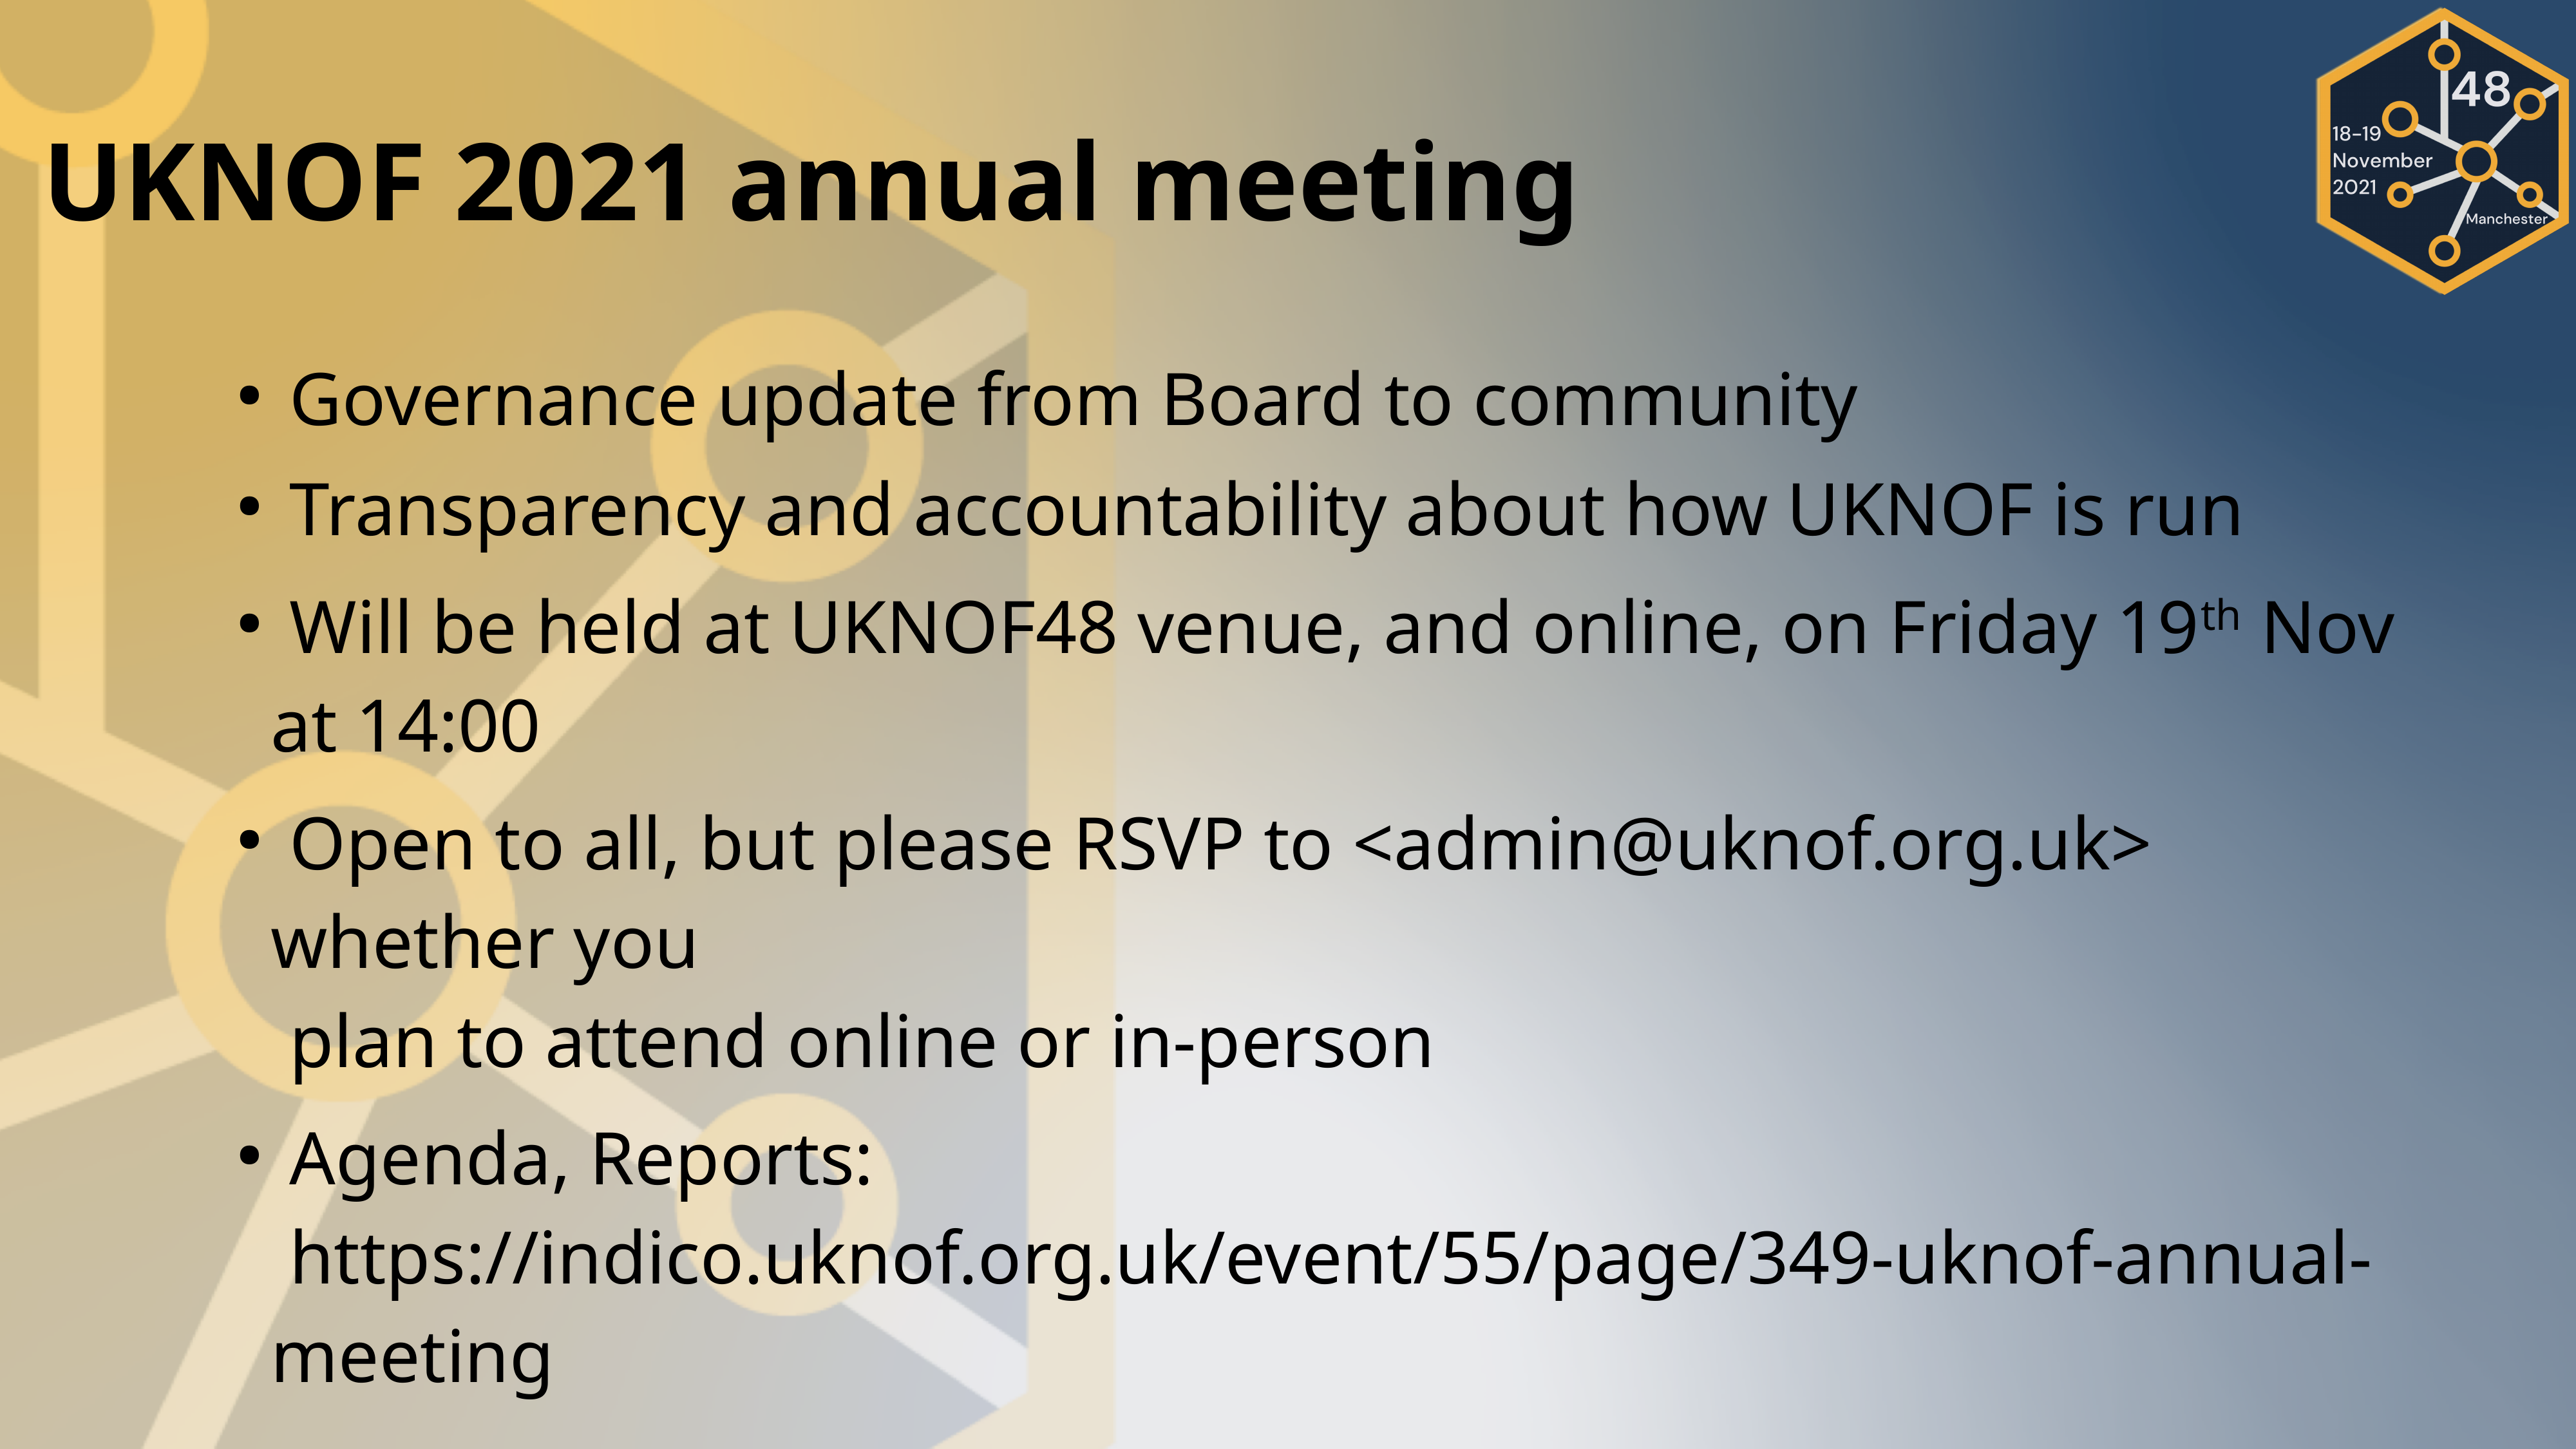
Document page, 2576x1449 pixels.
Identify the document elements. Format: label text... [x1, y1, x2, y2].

picture [0, 0, 2576, 1449]
title UKNOF 2021 annual meeting [0, 57, 1624, 300]
list Governance update from Board to community Transparency and accountability about how UKNOF is run Will be held at UKNOF48 venue, and online, on Friday 19th Nov at 14:00 Open to all, but please RSVP to <admin@uknof.org.uk> whether you plan to attend online or in-person Agenda, Reports: https://indico.uknof.org.uk/event/55/page/349-uknof-annual-meeting [186, 348, 2454, 1353]
